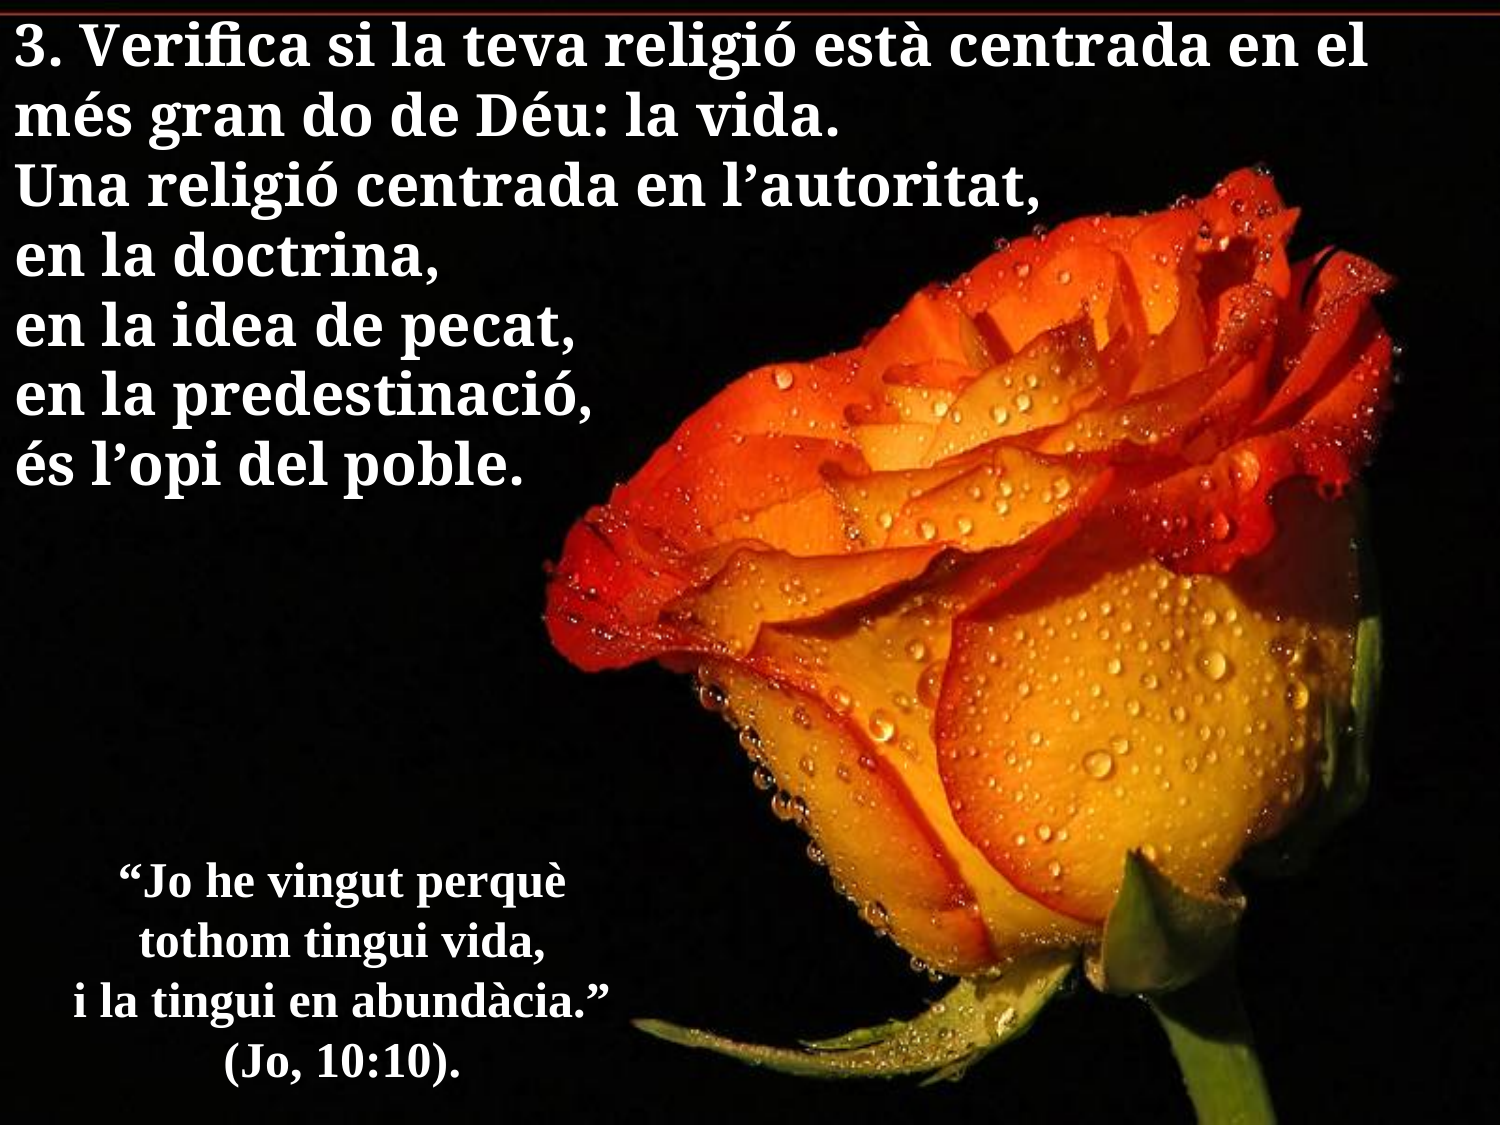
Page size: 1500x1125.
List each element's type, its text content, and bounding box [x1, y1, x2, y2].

text_box “Jo he vingut perquè tothom tingui vida, i la tingui en abundàcia.” (Jo, 10:10). [0, 840, 697, 1096]
text_box 3. Verifica si la teva religió està centrada en el més gran do de Déu: la vida. Una religió centrada en l’autoritat, en la doctrina, en la idea de pecat, en la predestinació, és l’opi del poble. [0, 0, 1471, 506]
picture [0, 0, 1500, 1125]
